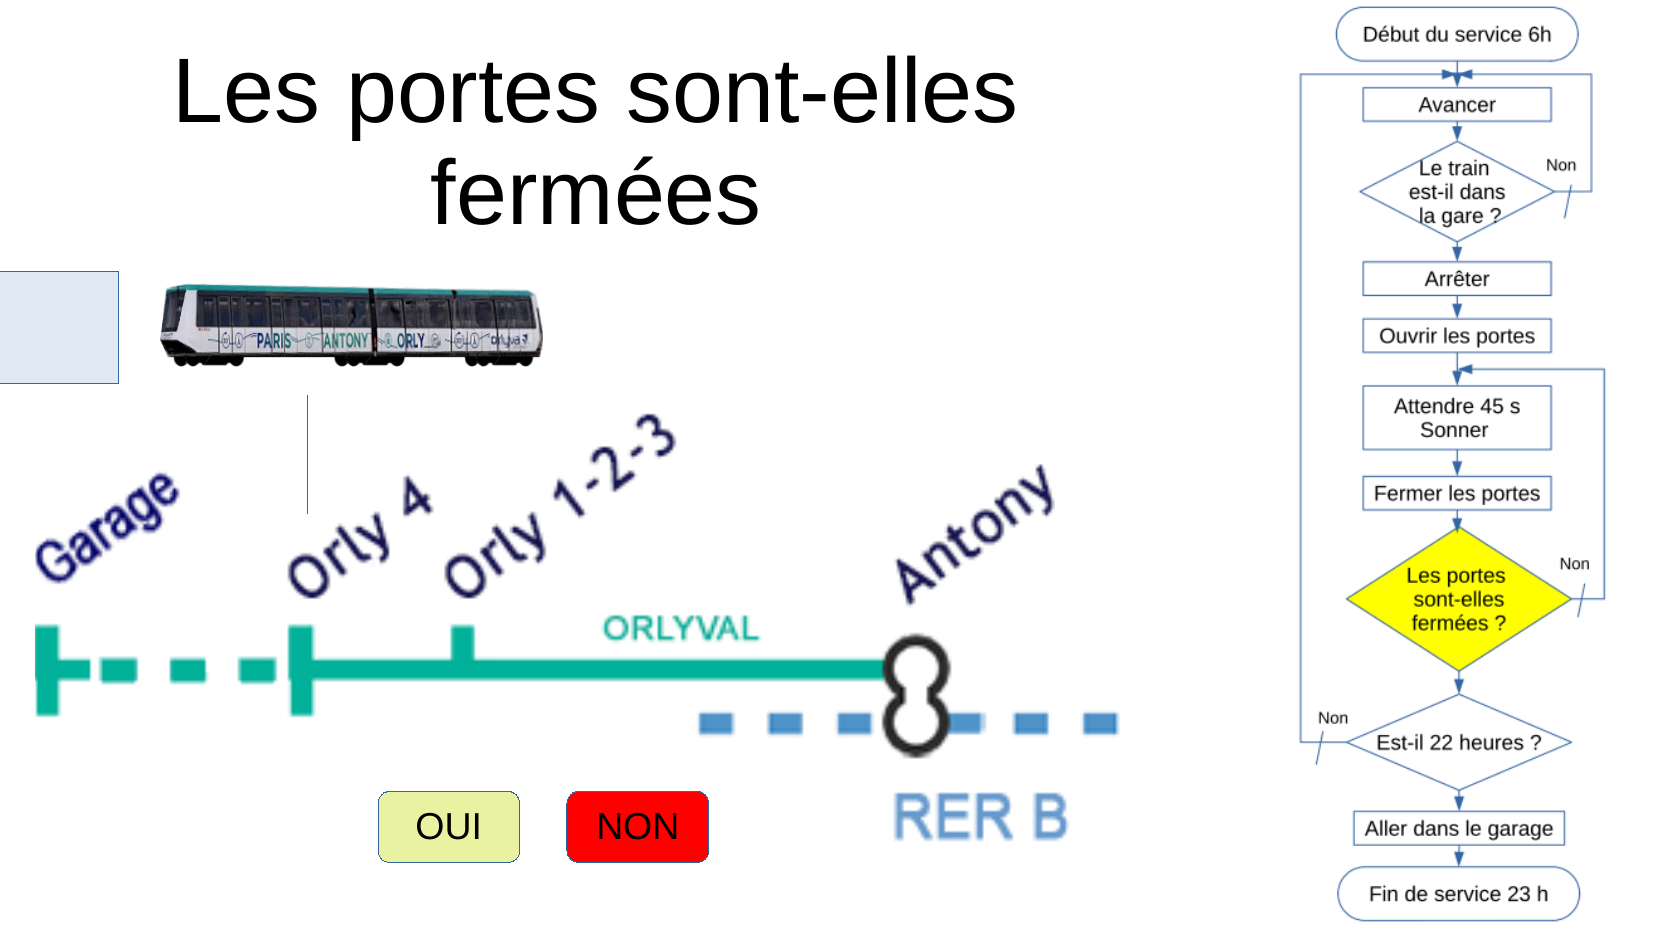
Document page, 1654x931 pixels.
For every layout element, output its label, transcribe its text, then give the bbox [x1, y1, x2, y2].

picture [35, 383, 1123, 886]
text_box [0, 271, 119, 384]
text_box OUI [378, 791, 520, 863]
title Les portes sont-elles fermées [35, 39, 1158, 245]
picture [1287, 0, 1633, 929]
text_box NON [566, 791, 709, 863]
picture [159, 283, 543, 367]
